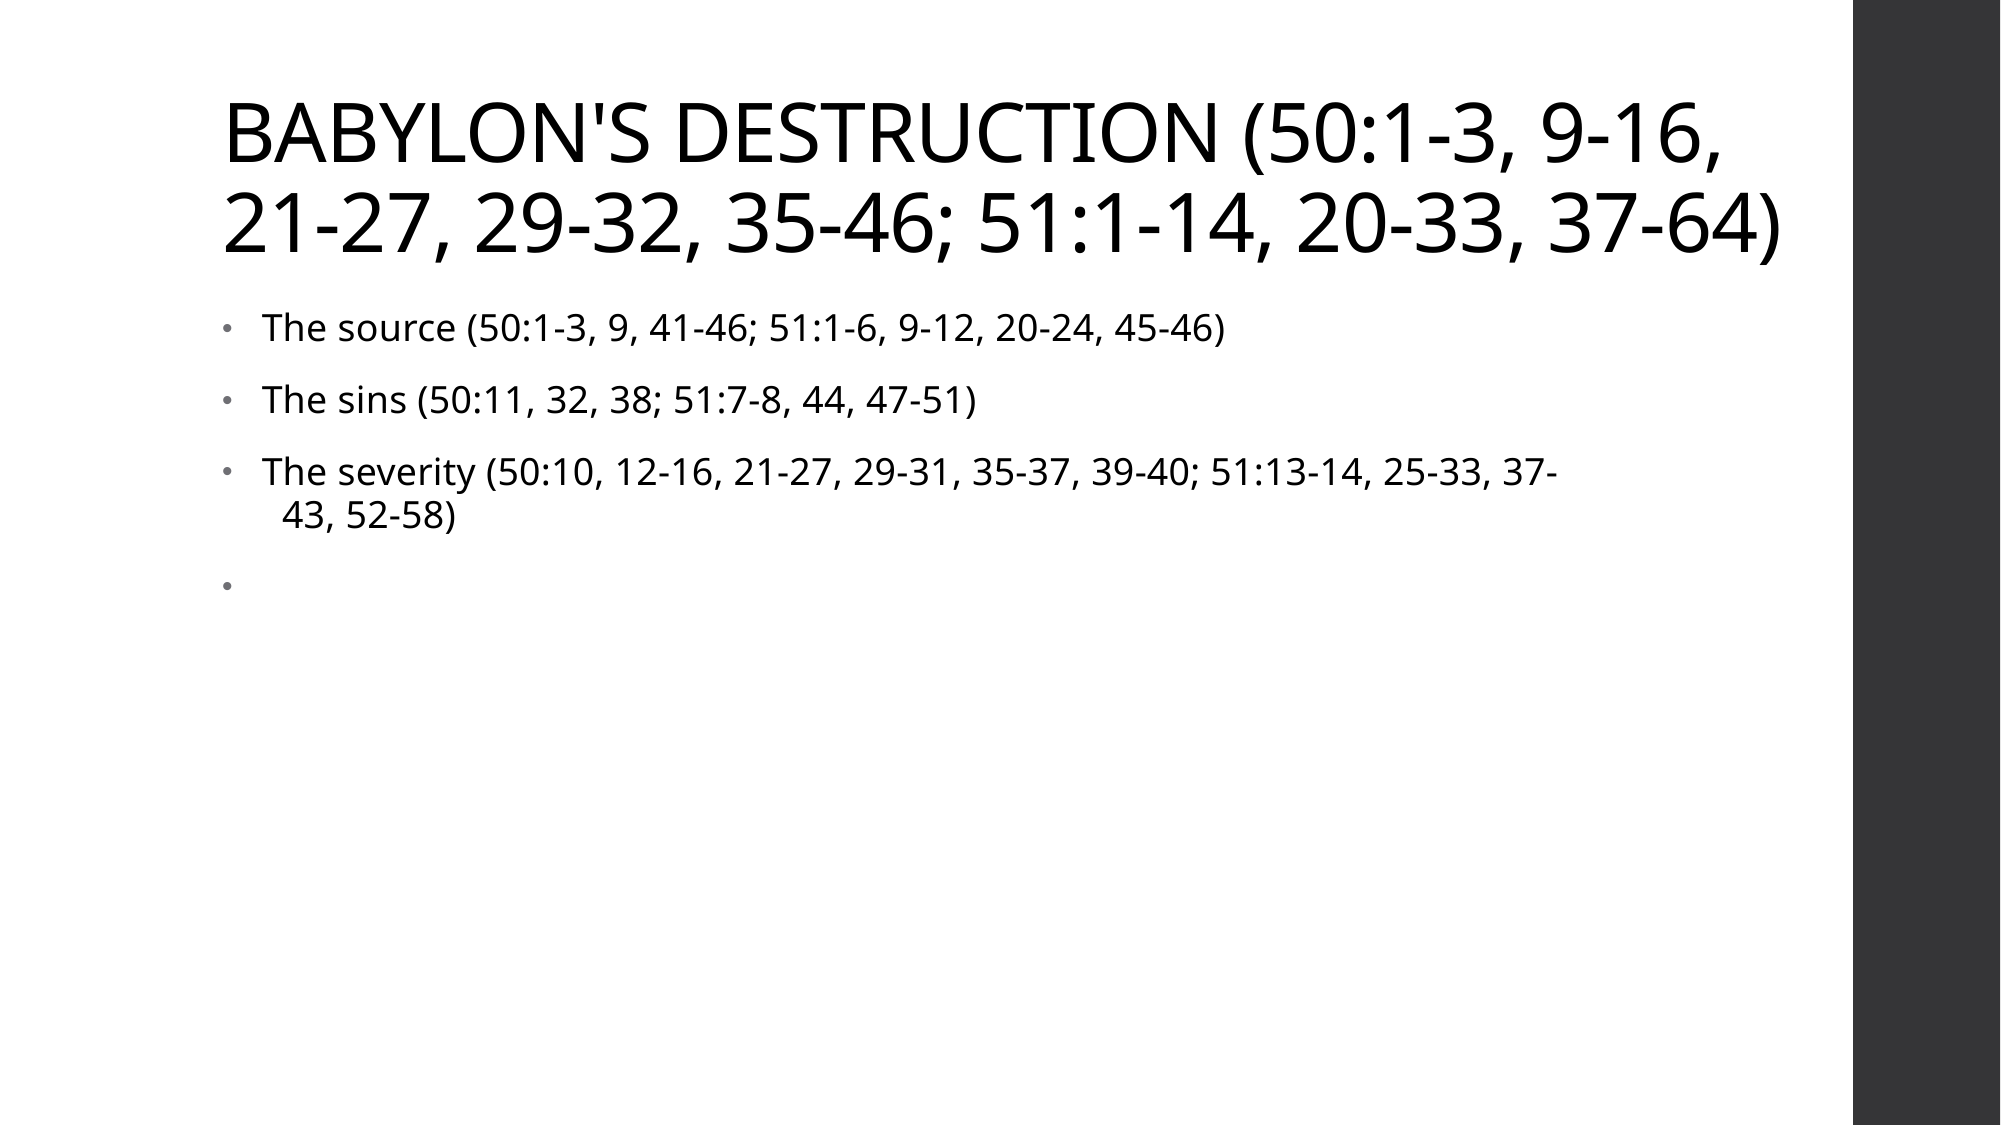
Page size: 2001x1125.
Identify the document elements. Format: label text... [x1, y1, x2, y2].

list The source (50:1-3, 9, 41-46; 51:1-6, 9-12, 20-24, 45-46) The sins (50:11, 32, 38; 51:7-8, 44, 47-51) The severity (50:10, 12-16, 21-27, 29-31, 35-37, 39-40; 51:13-14, 25-33, 37-43, 52-58) [206, 299, 1617, 1014]
title BABYLON'S DESTRUCTION (50:1-3, 9-16, 21-27, 29-32, 35-46; 51:1-14, 20-33, 37-64) [206, 60, 1797, 278]
